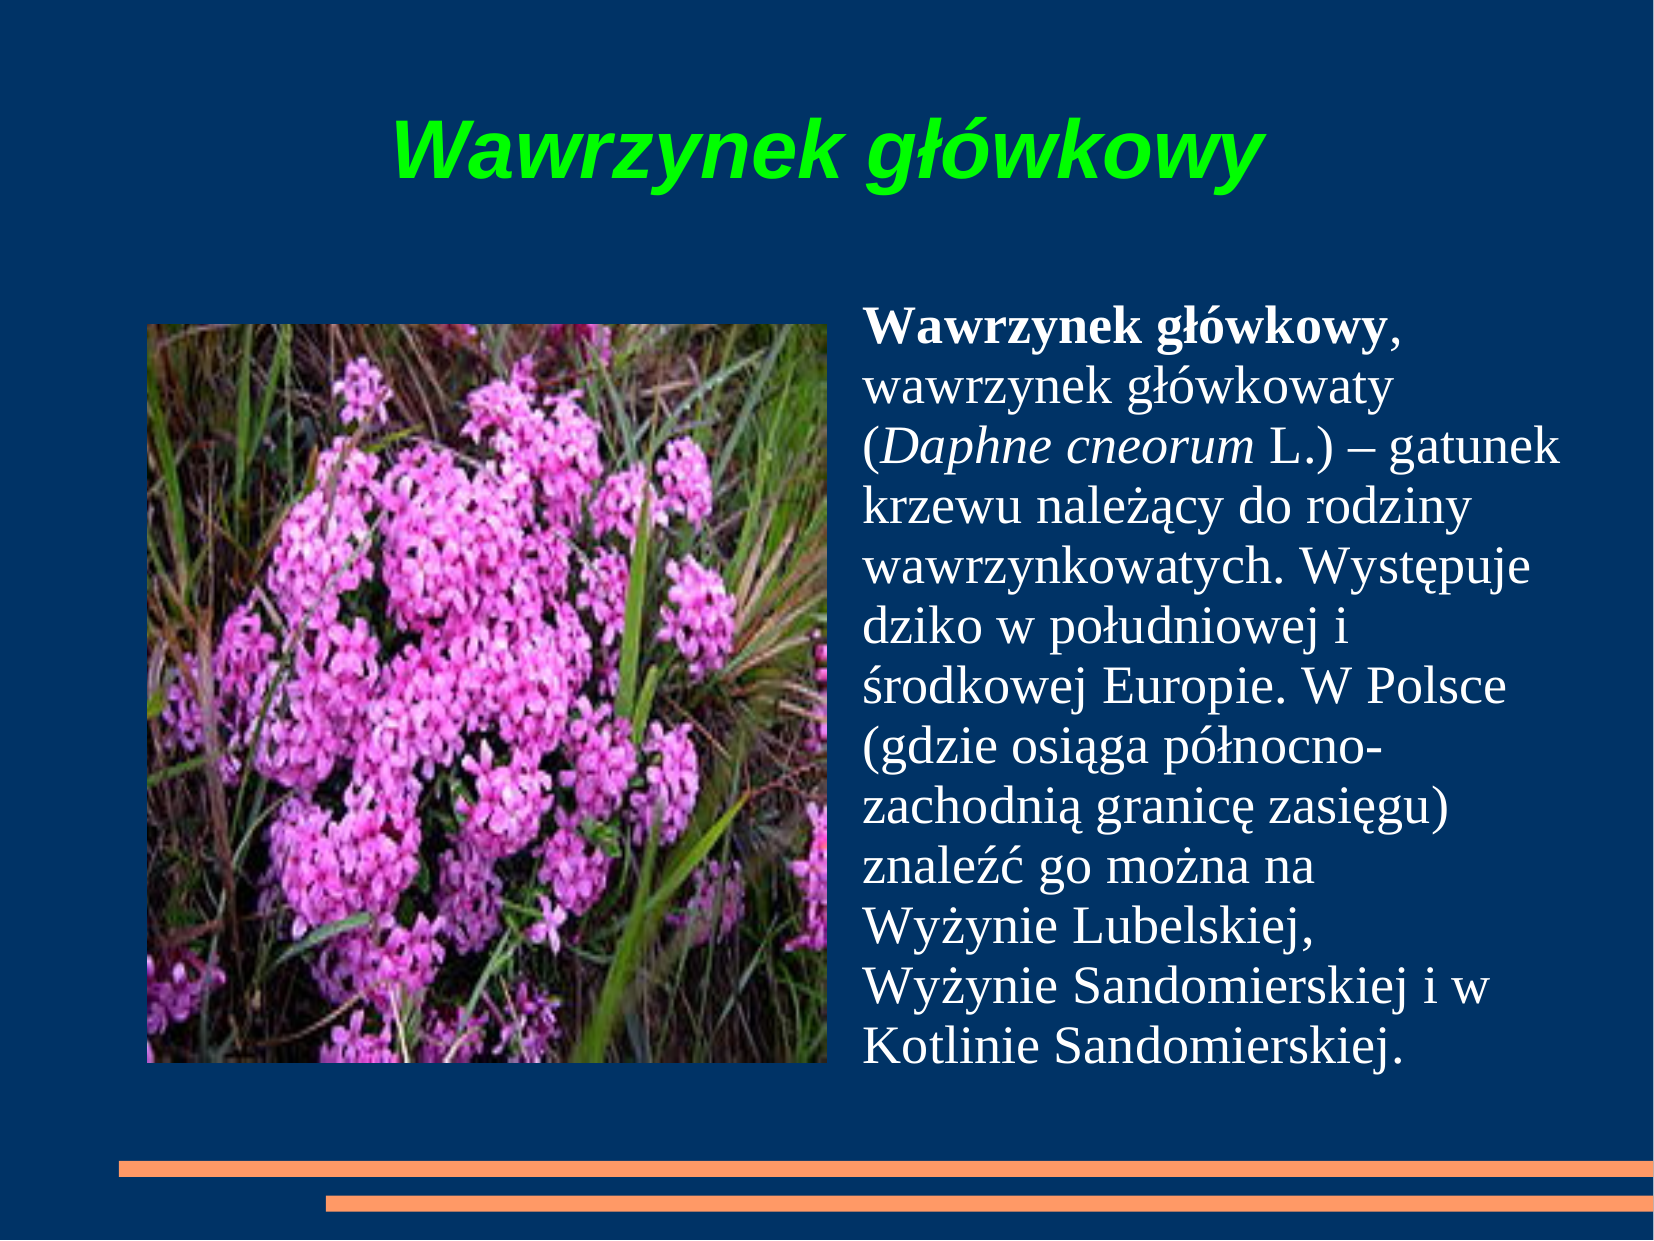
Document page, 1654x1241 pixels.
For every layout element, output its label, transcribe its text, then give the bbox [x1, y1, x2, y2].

picture [147, 324, 827, 1063]
title Wawrzynek główkowy [121, 53, 1534, 247]
list Wawrzynek główkowy, wawrzynek główkowaty (Daphne cneorum L.) – gatunek krzewu należący do rodziny wawrzynkowatych. Występuje dziko w południowej i środkowej Europie. W Polsce (gdzie osiąga północno-zachodnią granicę zasięgu) znaleźć go można na Wyżynie Lubelskiej, Wyżynie Sandomierskiej i w Kotlinie Sandomierskiej. [862, 295, 1565, 1091]
